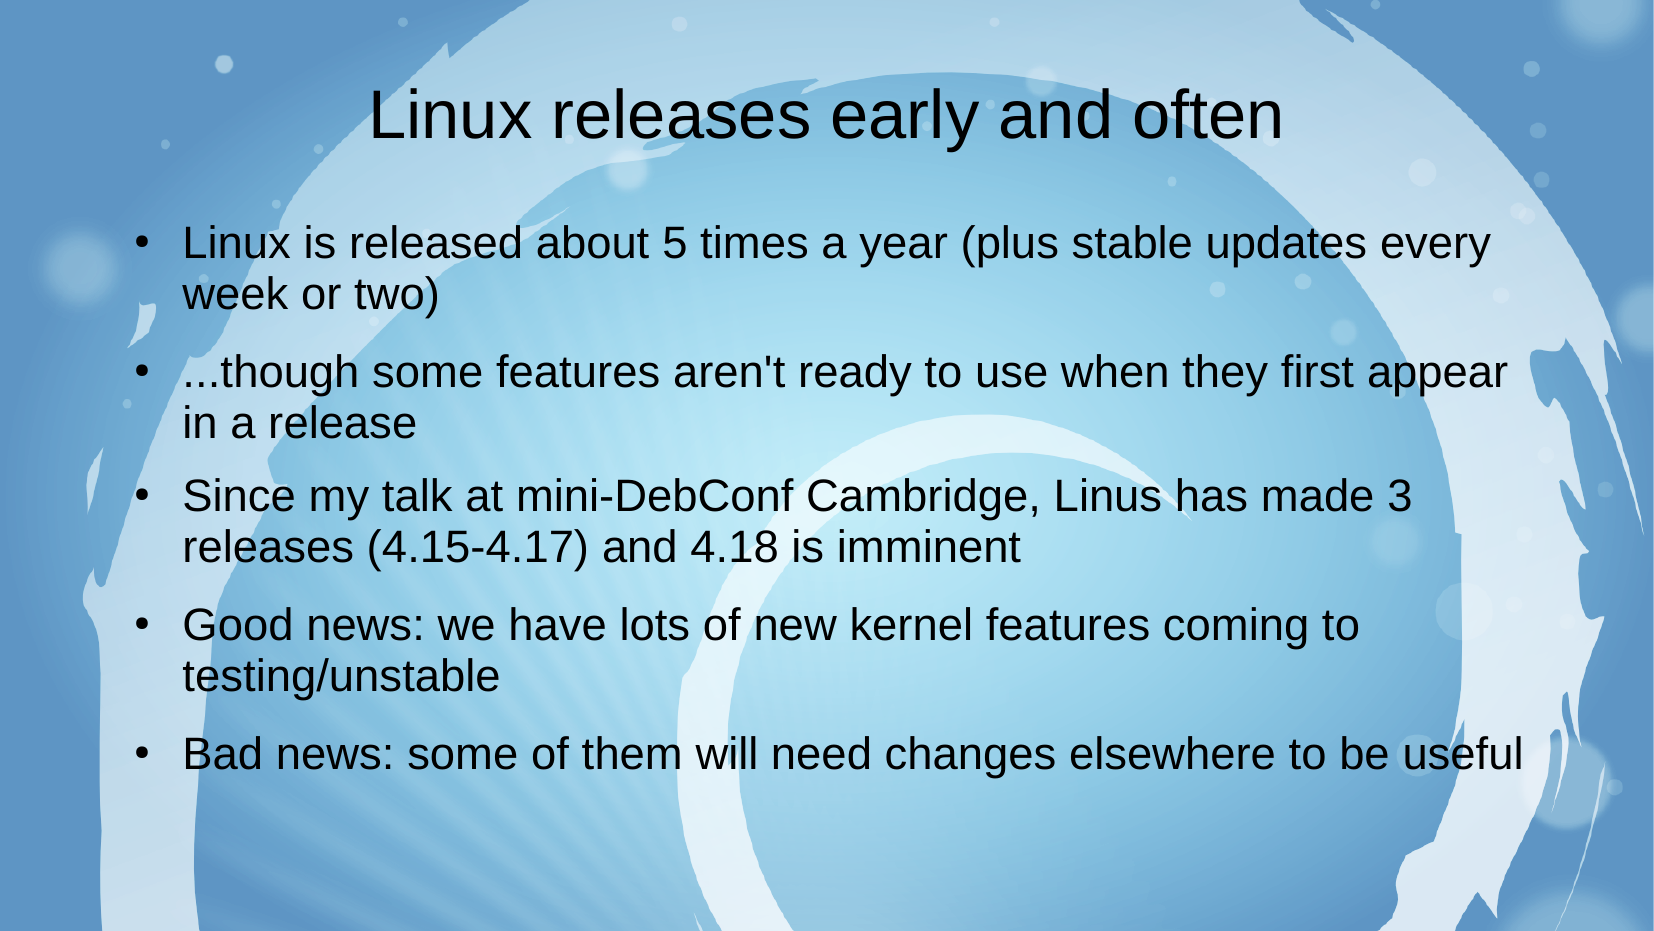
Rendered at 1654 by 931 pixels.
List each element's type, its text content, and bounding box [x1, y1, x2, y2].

title Linux releases early and often [118, 37, 1536, 193]
list Linux is released about 5 times a year (plus stable updates every week or two) ...though some features aren't ready to use when they first appear in a release Since my talk at mini-DebConf Cambridge, Linus has made 3 releases (4.15-4.17) and 4.18 is imminent Good news: we have lots of new kernel features coming to testing/unstable Bad news: some of them will need changes elsewhere to be useful [118, 217, 1536, 832]
picture [0, 0, 1654, 931]
